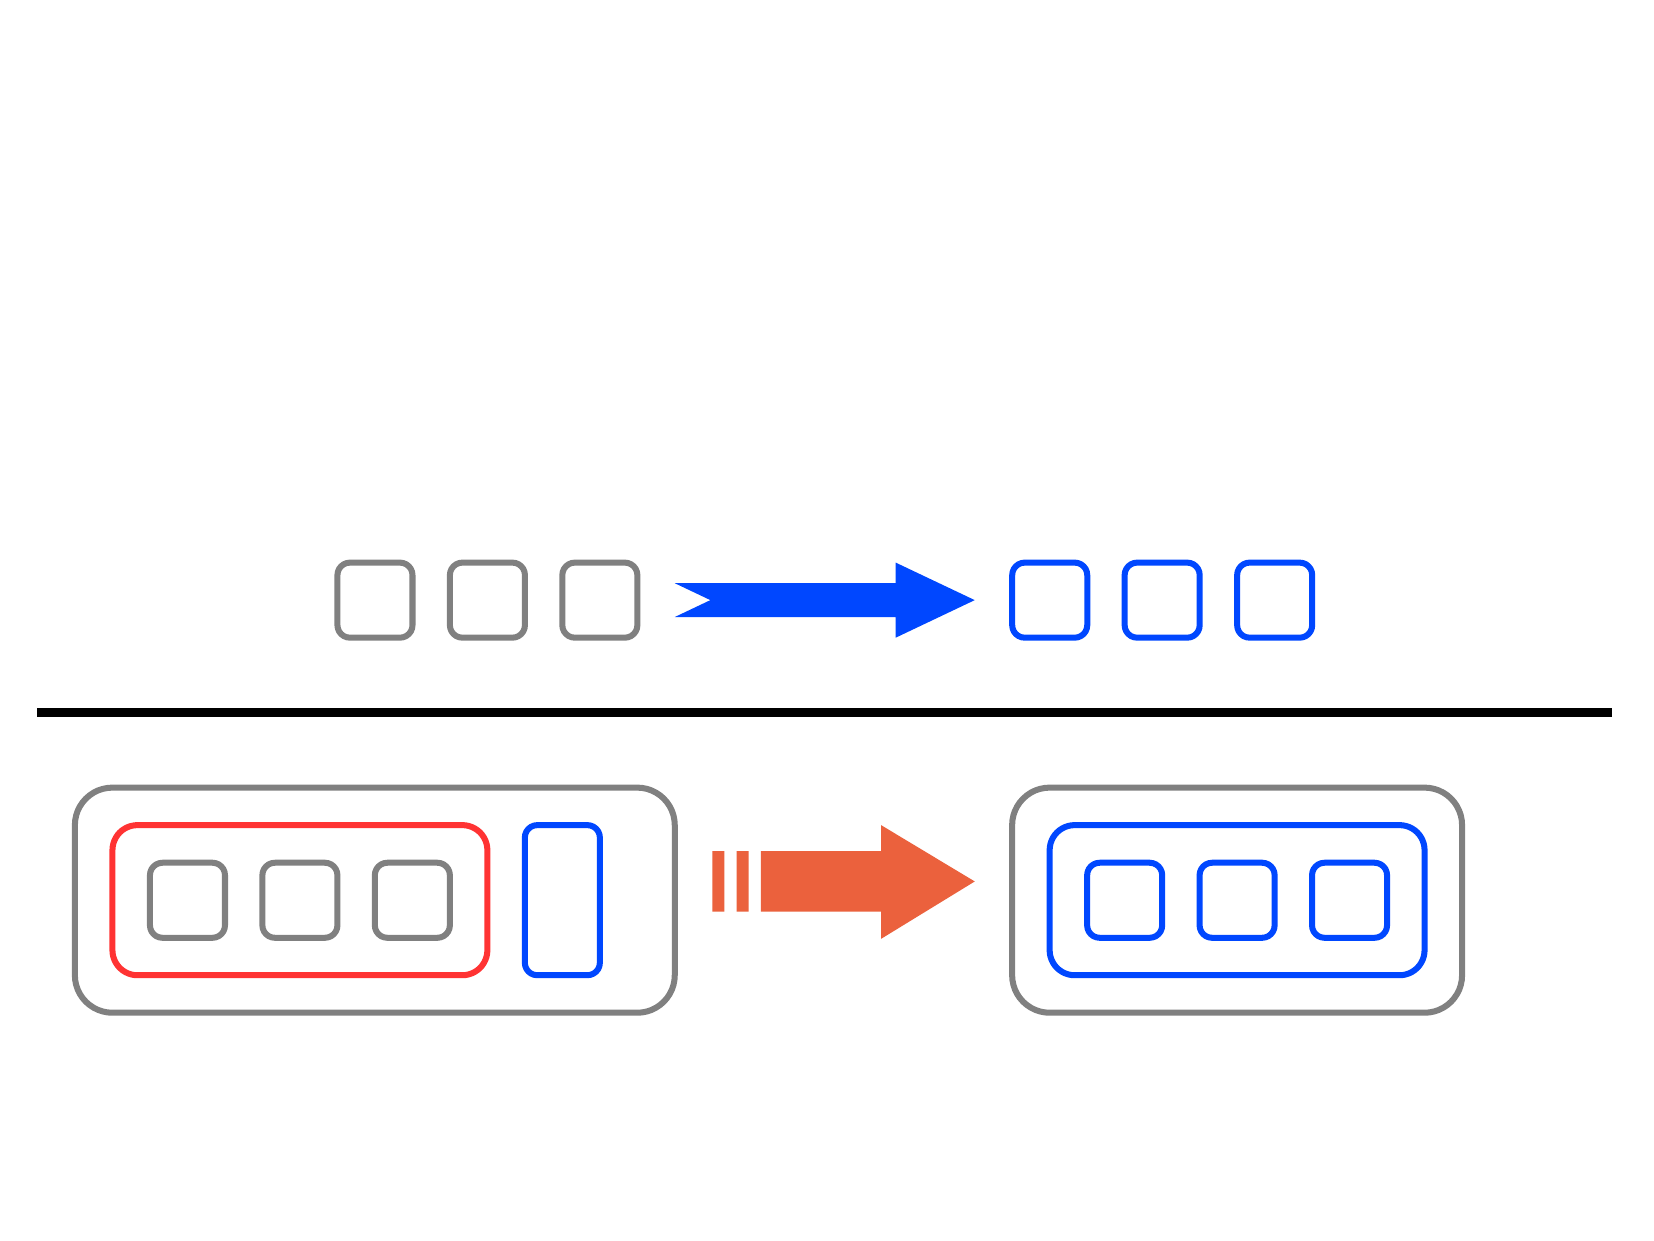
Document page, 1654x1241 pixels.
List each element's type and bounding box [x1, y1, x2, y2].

text_box [736, 851, 749, 912]
text_box [674, 562, 975, 638]
text_box [712, 851, 725, 912]
text_box [760, 825, 975, 939]
